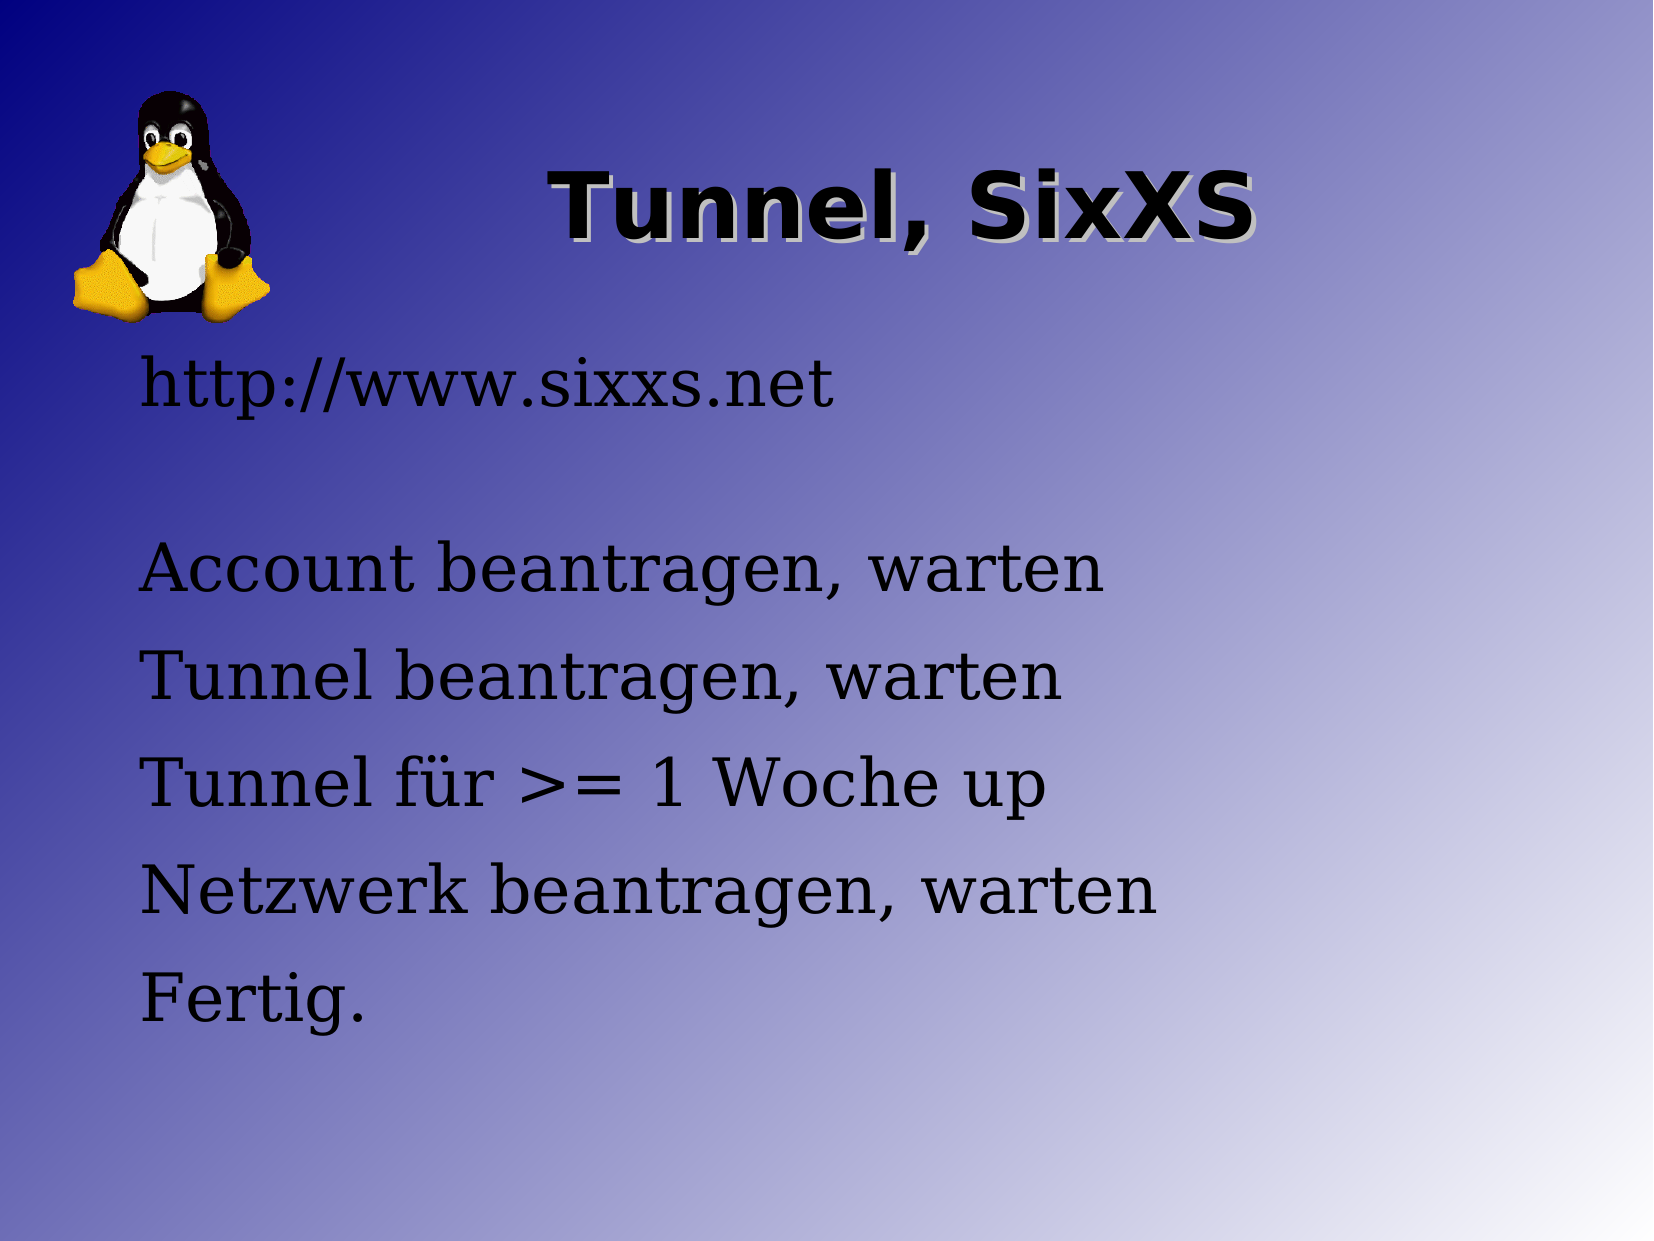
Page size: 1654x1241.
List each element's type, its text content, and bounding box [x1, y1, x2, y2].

picture [73, 91, 270, 323]
list http://www.sixxs.net Account beantragen, warten Tunnel beantragen, warten Tunnel für >= 1 Woche up Netzwerk beantragen, warten Fertig. [121, 344, 1533, 1127]
title Tunnel, SixXS [274, 102, 1533, 311]
